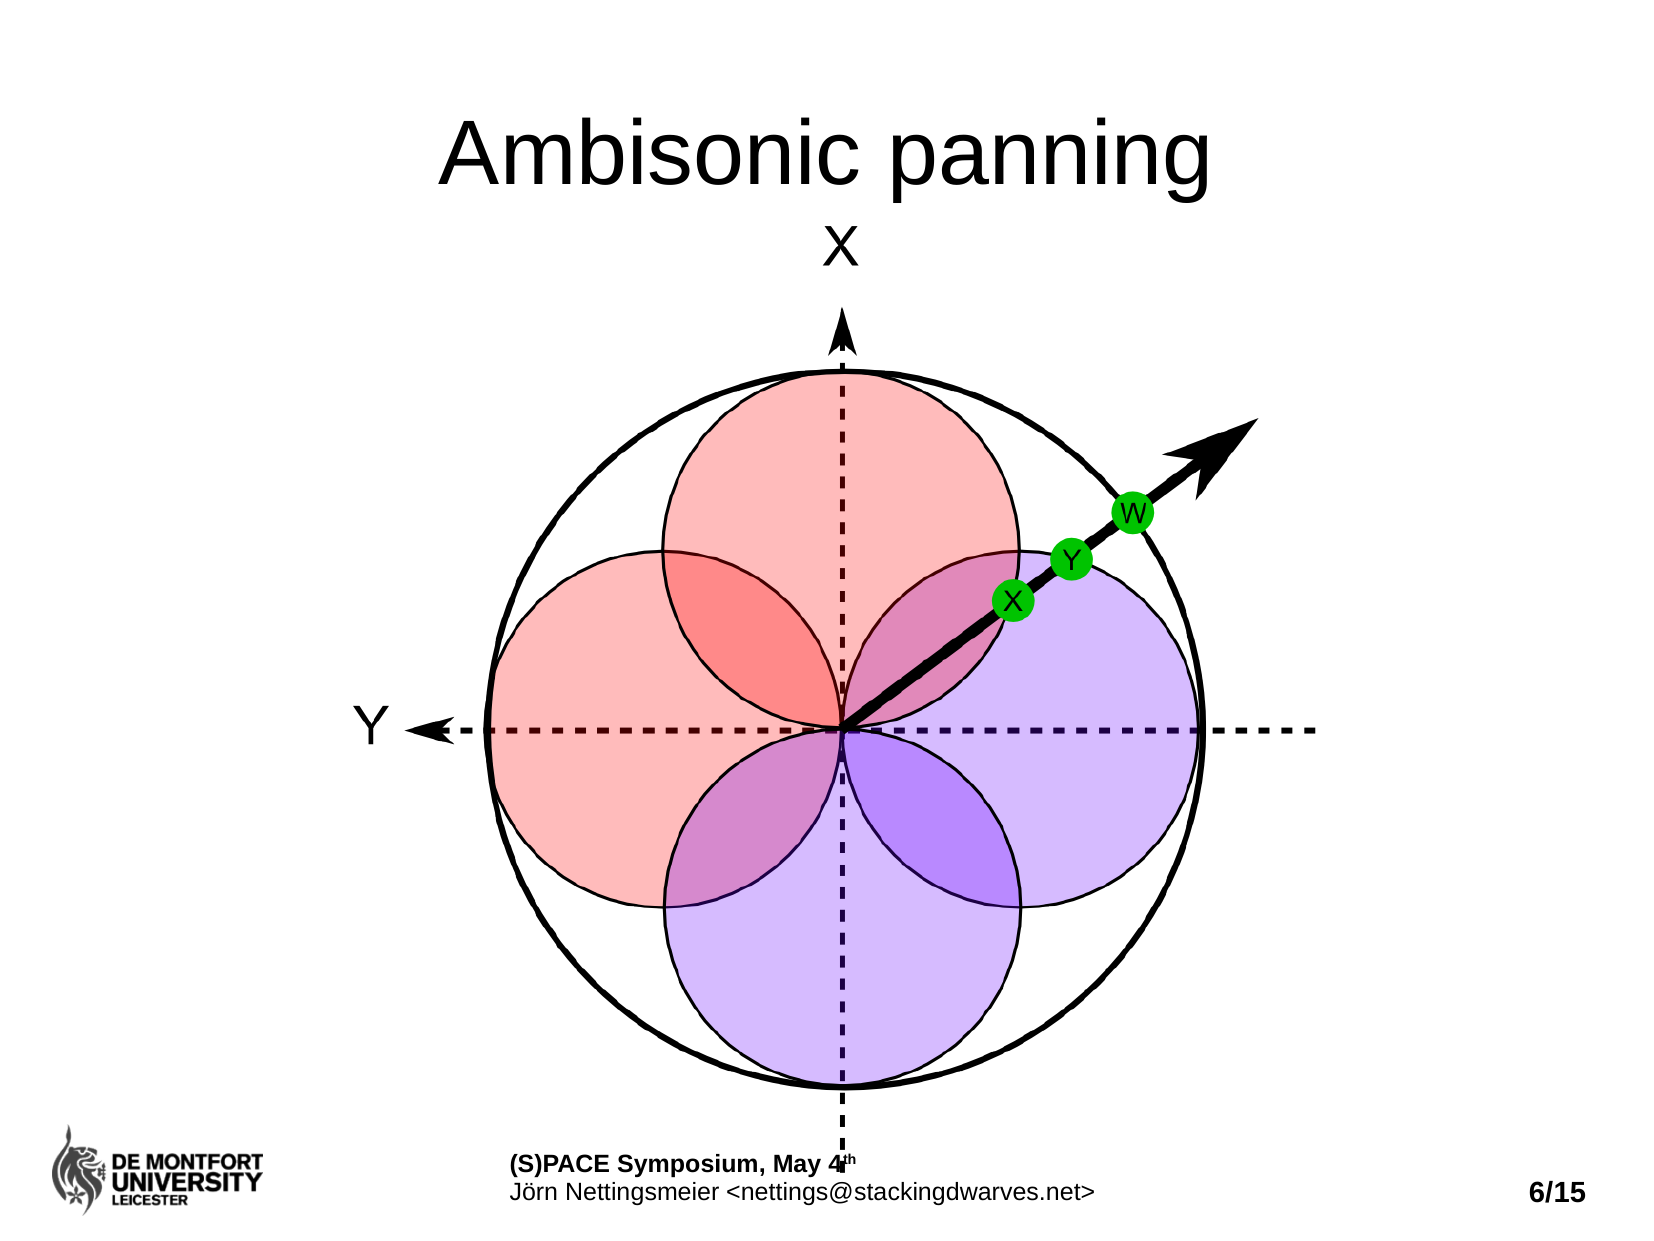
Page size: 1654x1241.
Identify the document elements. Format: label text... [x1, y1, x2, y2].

picture [353, 226, 1329, 1175]
title Ambisonic panning [82, 49, 1571, 257]
